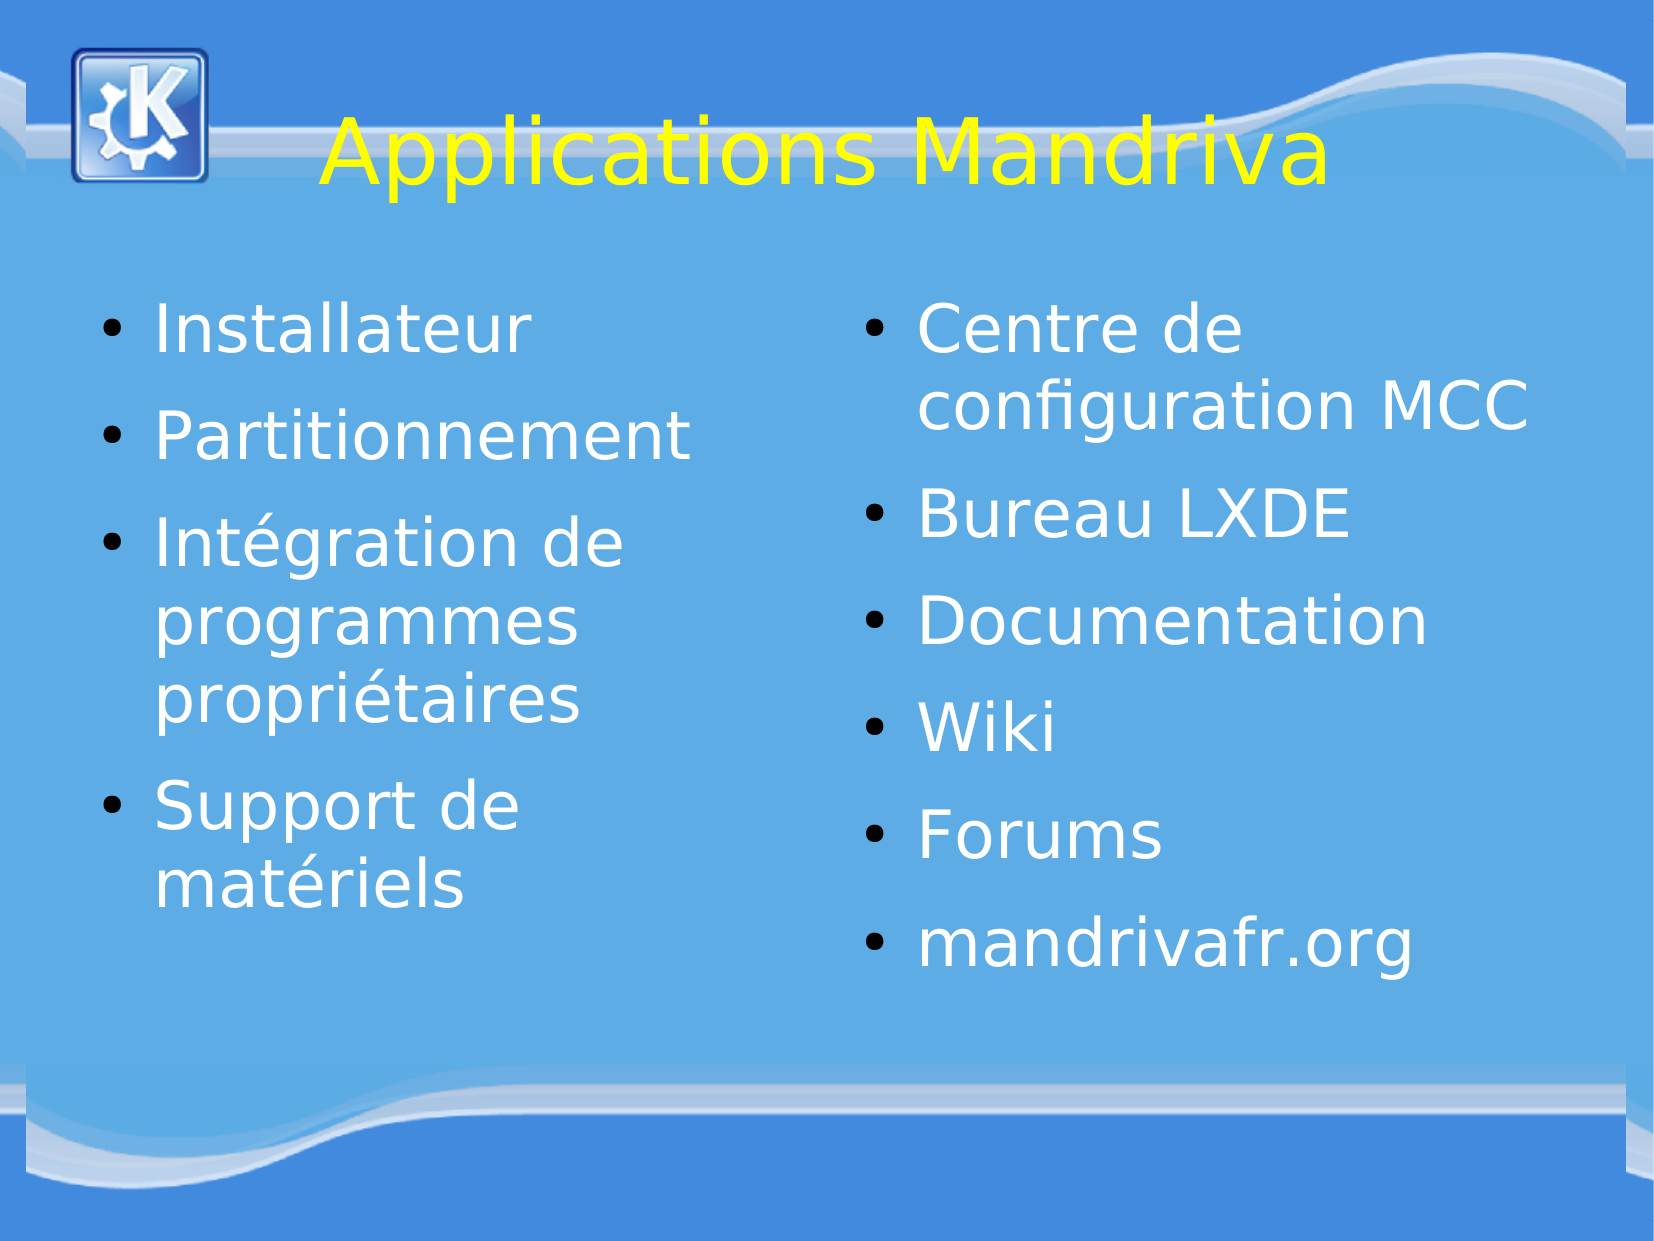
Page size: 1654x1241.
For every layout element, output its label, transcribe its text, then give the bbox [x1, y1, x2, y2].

title Applications Mandriva [82, 56, 1571, 250]
list Installateur Partitionnement Intégration de programmes propriétaires Support de matériels [82, 290, 809, 1094]
list Centre de configuration MCC Bureau LXDE Documentation Wiki Forums mandrivafr.org [845, 290, 1572, 1094]
picture [0, 0, 1654, 1241]
